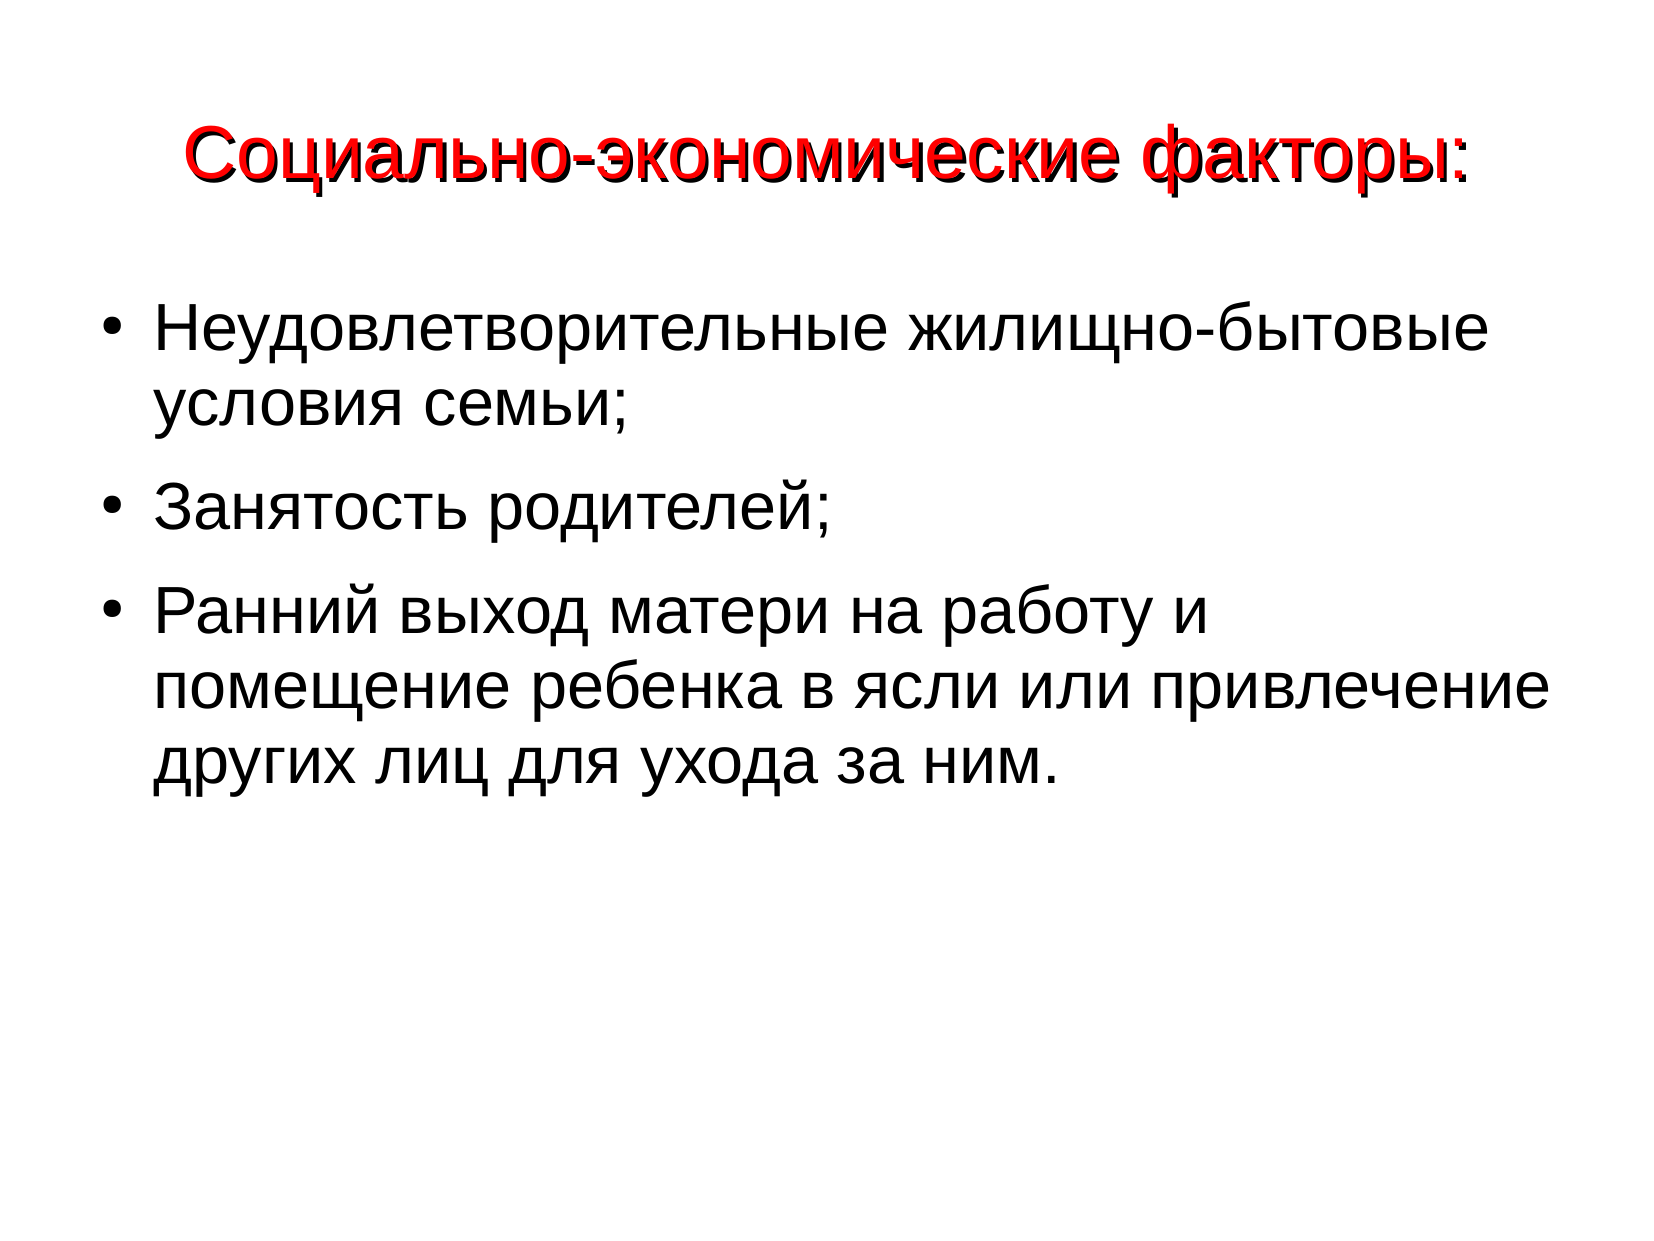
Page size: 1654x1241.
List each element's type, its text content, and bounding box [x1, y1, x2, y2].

title Социально-экономические факторы: [82, 49, 1571, 257]
list Неудовлетворительные жилищно-бытовые условия семьи; Занятость родителей; Ранний выход матери на работу и помещение ребенка в ясли или привлечение других лиц для ухода за ним. [82, 290, 1571, 1010]
